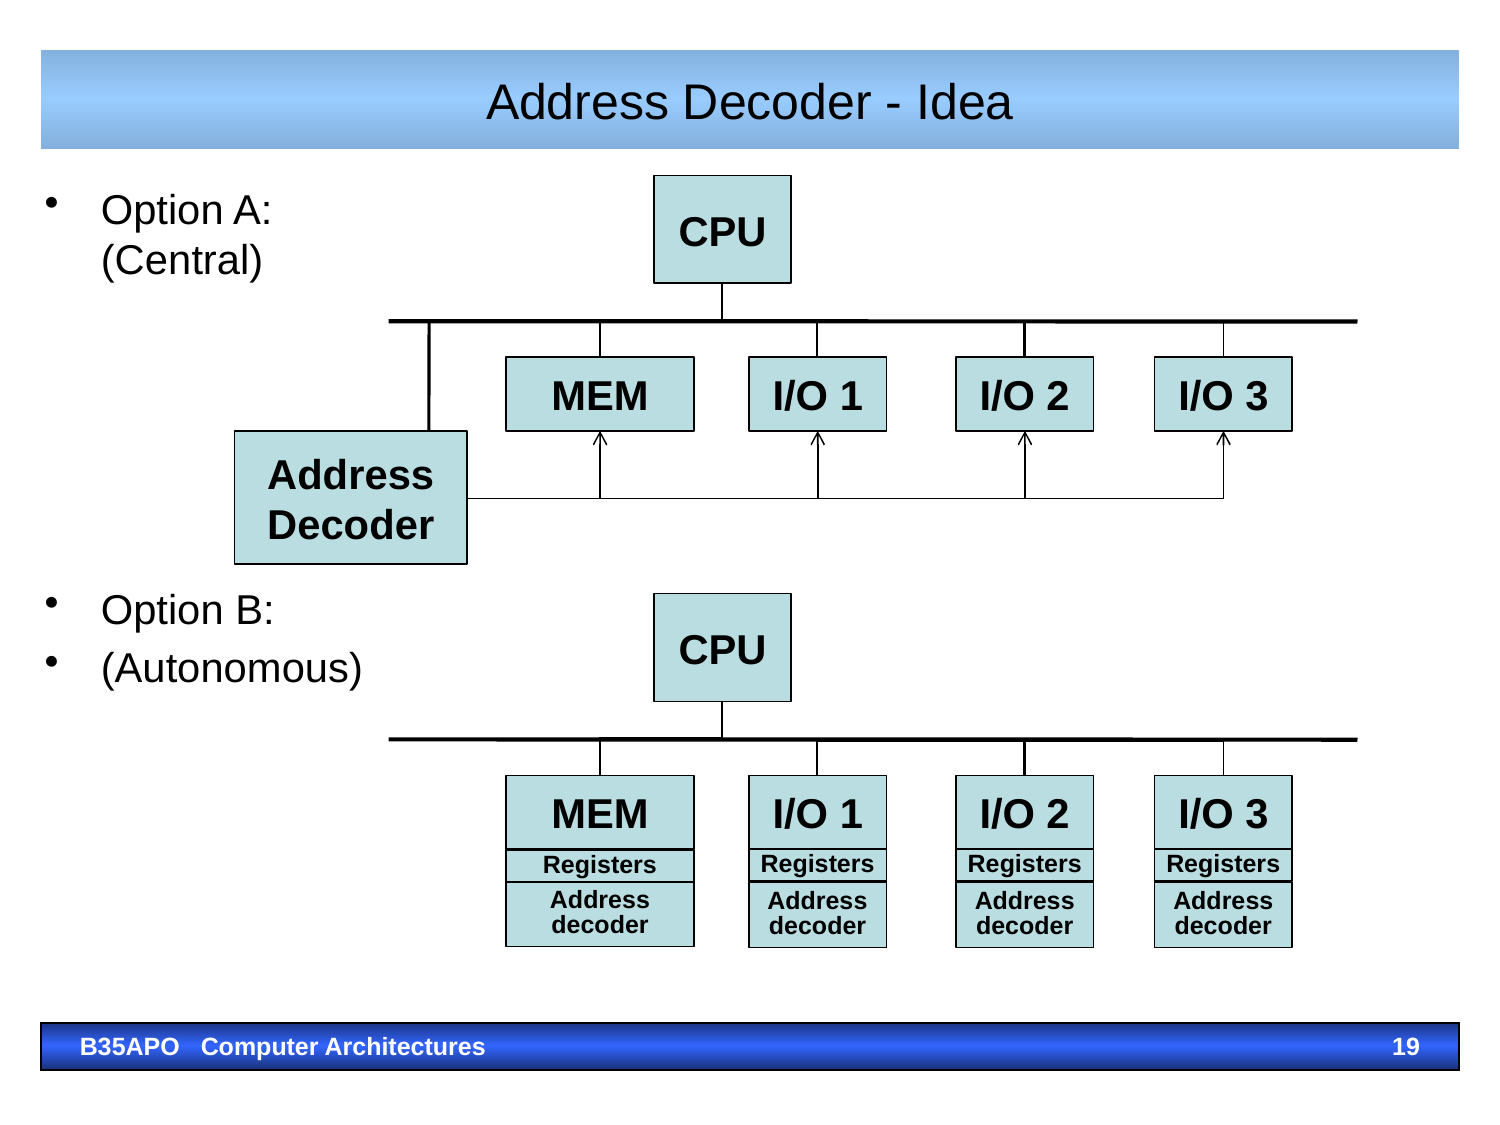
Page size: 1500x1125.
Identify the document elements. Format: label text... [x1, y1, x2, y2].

text_box Registers [506, 850, 695, 882]
text_box Registers [956, 849, 1094, 881]
text_box Registers [1154, 849, 1292, 881]
text_box I/O 2 [956, 357, 1094, 431]
text_box I/O 1 [749, 775, 887, 849]
text_box Address decoder [1154, 881, 1292, 948]
text_box I/O 3 [1154, 357, 1292, 431]
text_box Address decoder [506, 882, 695, 947]
text_box I/O 2 [956, 775, 1094, 849]
text_box CPU [653, 175, 792, 284]
text_box CPU [653, 593, 792, 702]
text_box Address decoder [749, 881, 887, 948]
text_box Registers [749, 849, 887, 881]
text_box I/O 3 [1154, 775, 1292, 849]
list Option A: (Central) Option B: (Autonomous) [29, 175, 1436, 1000]
text_box MEM [506, 357, 695, 431]
footer B35APO Computer Architectures [64, 1023, 1424, 1071]
text_box I/O 1 [749, 357, 887, 431]
slide_number <number> [1340, 1023, 1436, 1069]
text_box Address decoder [956, 881, 1094, 948]
title Address Decoder - Idea [41, 50, 1459, 149]
text_box MEM [506, 775, 695, 850]
text_box Address Decoder [234, 430, 467, 564]
